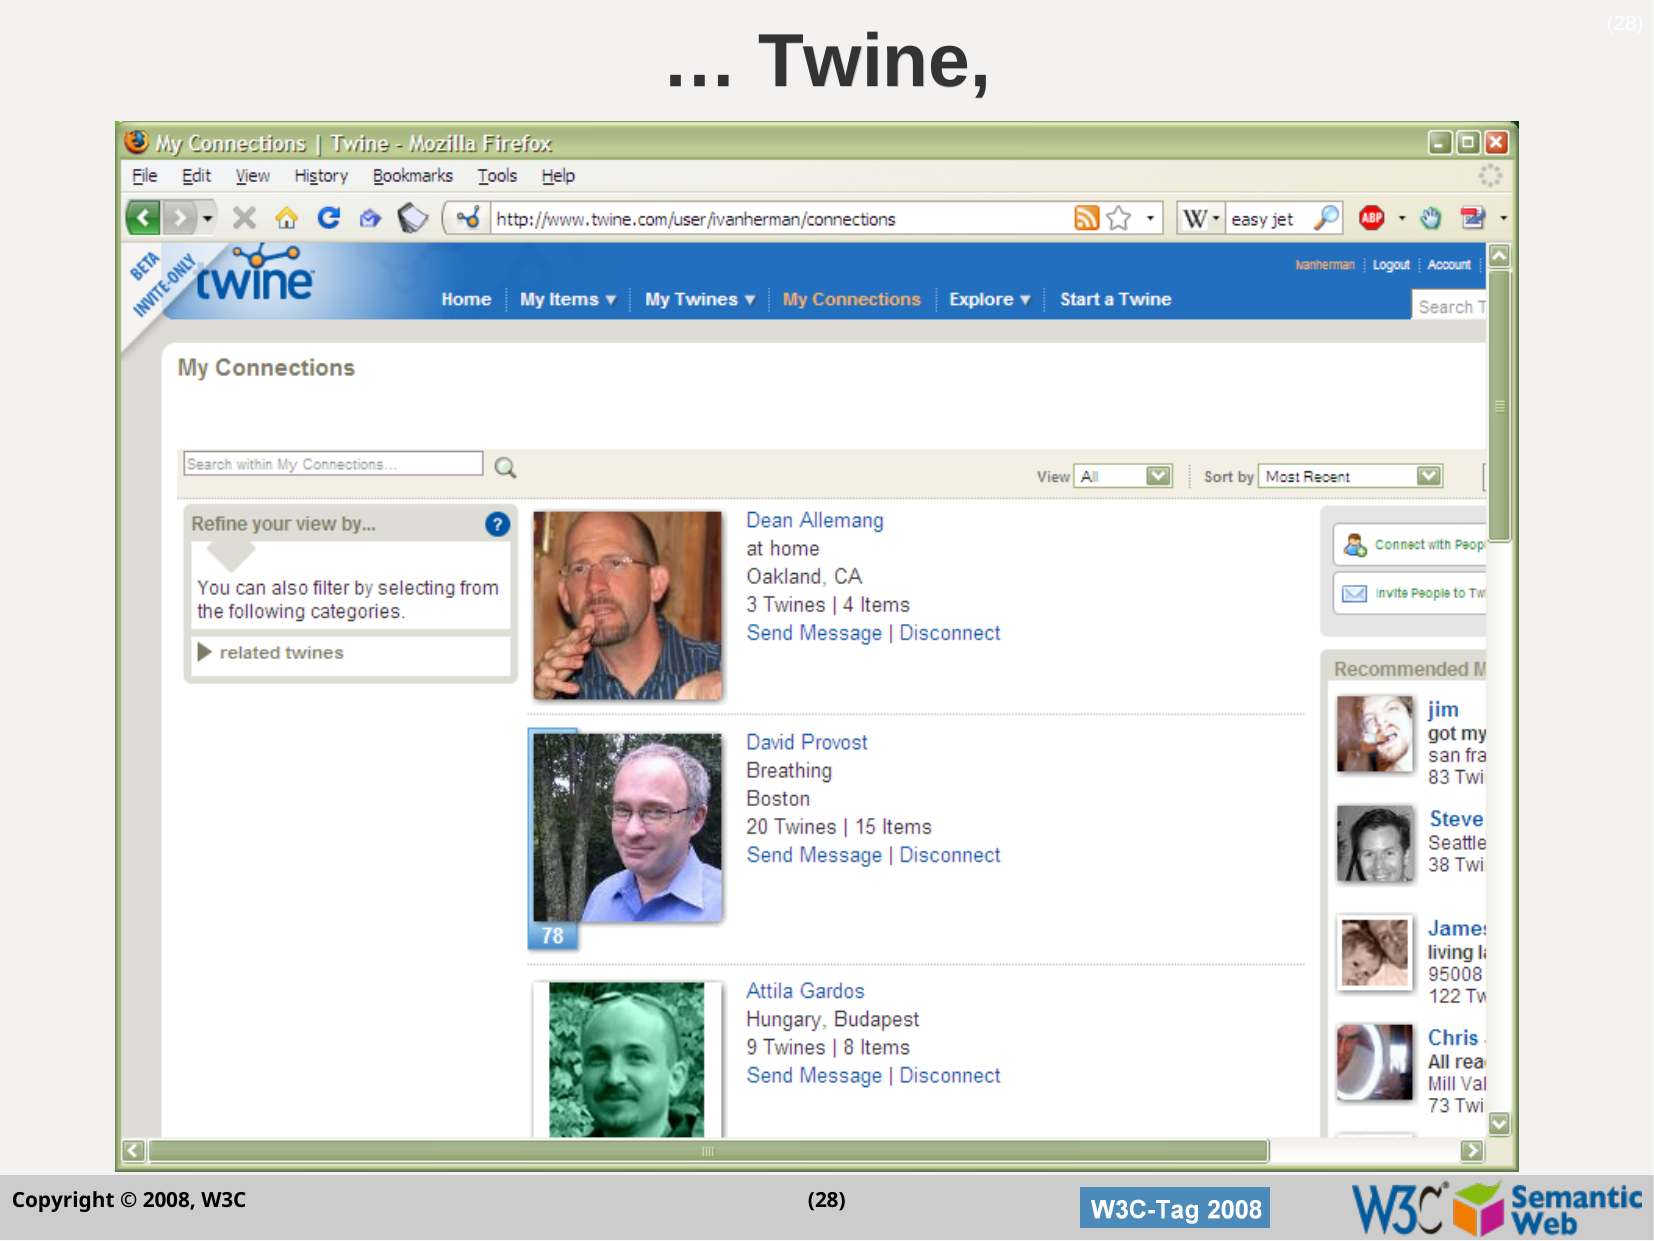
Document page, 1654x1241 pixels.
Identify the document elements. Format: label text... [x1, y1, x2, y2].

picture [1080, 1187, 1270, 1228]
picture [115, 121, 1519, 1172]
picture [1352, 1178, 1642, 1237]
title … Twine, [0, 0, 1654, 119]
